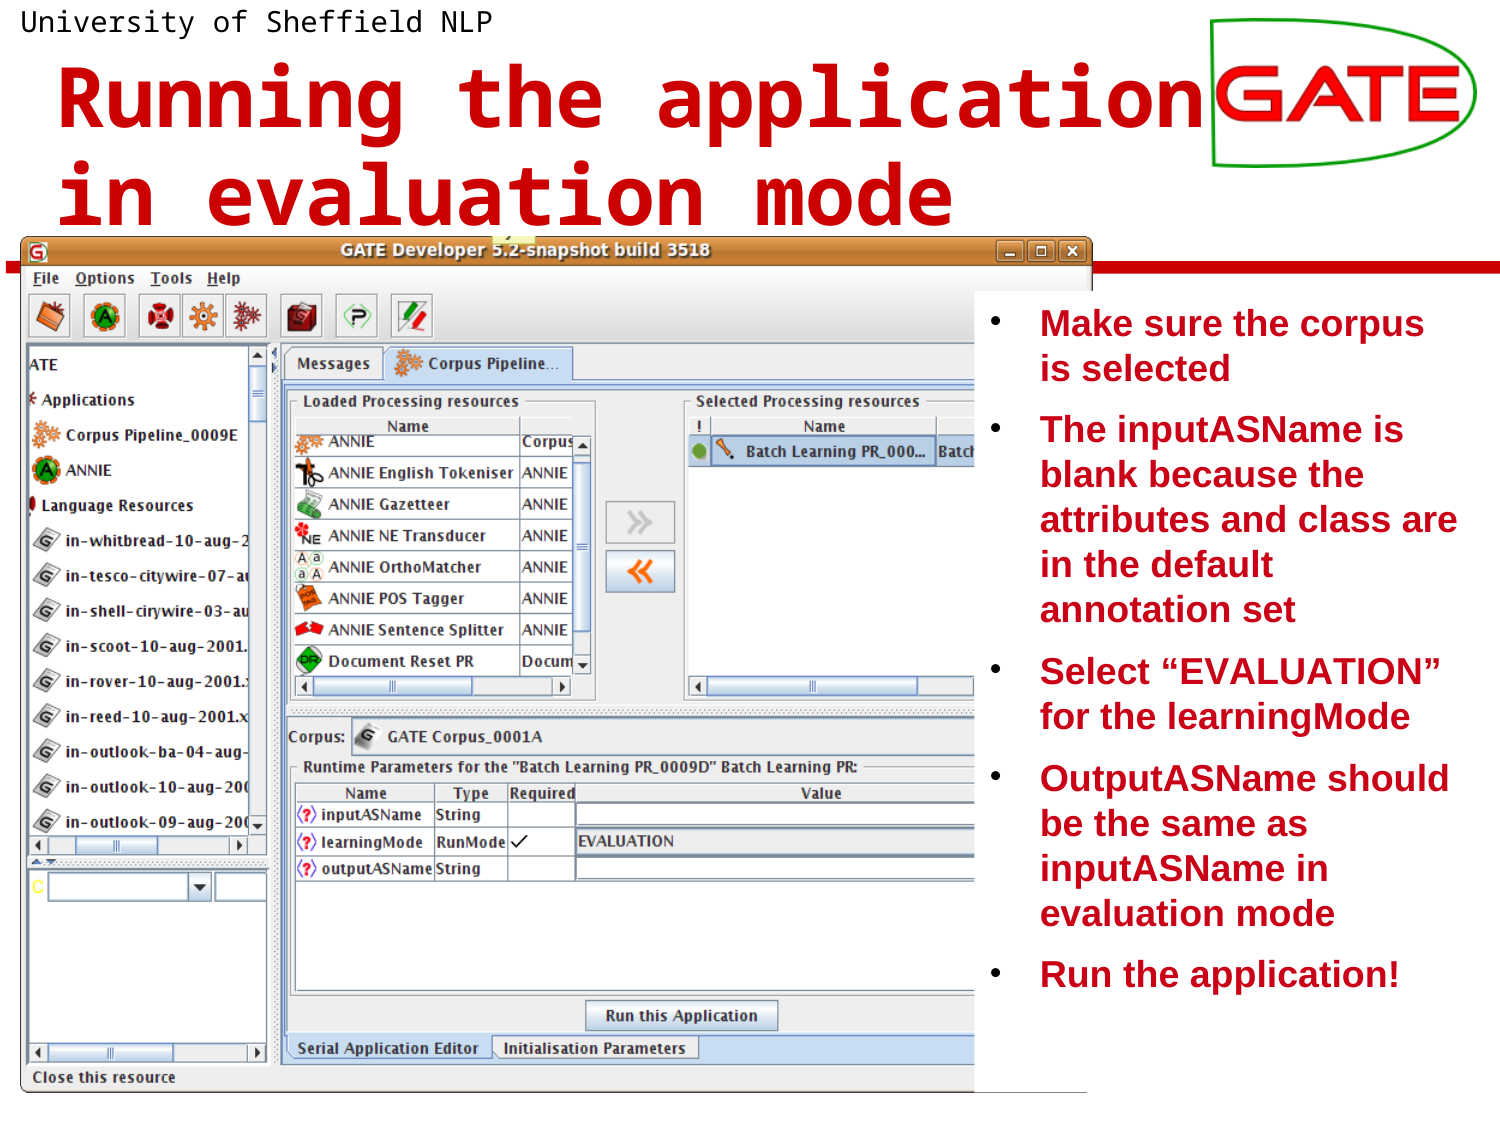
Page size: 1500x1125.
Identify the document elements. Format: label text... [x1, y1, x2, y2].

picture [20, 236, 1093, 1093]
picture [1210, 18, 1477, 168]
list Make sure the corpus is selected The inputASName is blank because the attributes and class are in the default annotation set Select “EVALUATION” for the learningMode OutputASName should be the same as inputASName in evaluation mode Run the application! [974, 290, 1477, 1093]
title Running the application in evaluation mode [41, 37, 1300, 254]
